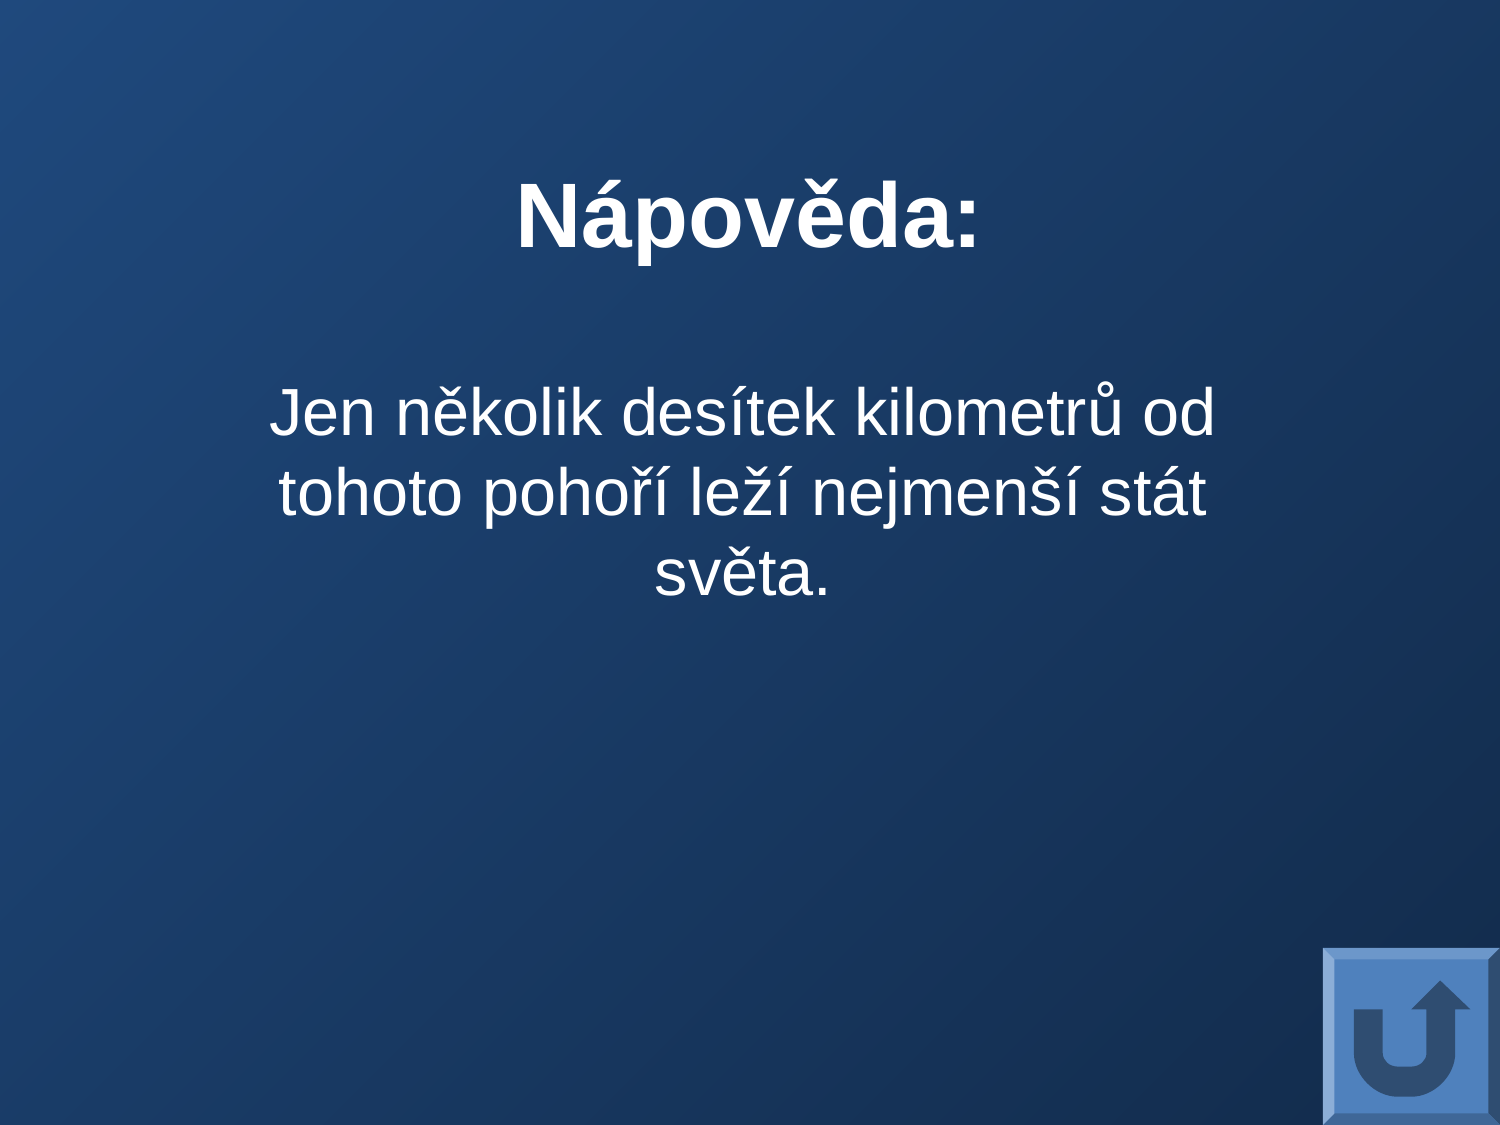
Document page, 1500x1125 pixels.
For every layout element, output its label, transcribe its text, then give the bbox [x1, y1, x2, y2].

title Nápověda: [112, 90, 1388, 332]
text_box [1324, 947, 1500, 1125]
text_box Jen několik desítek kilometrů od tohoto pohoří leží nejmenší stát světa. [218, 361, 1269, 650]
